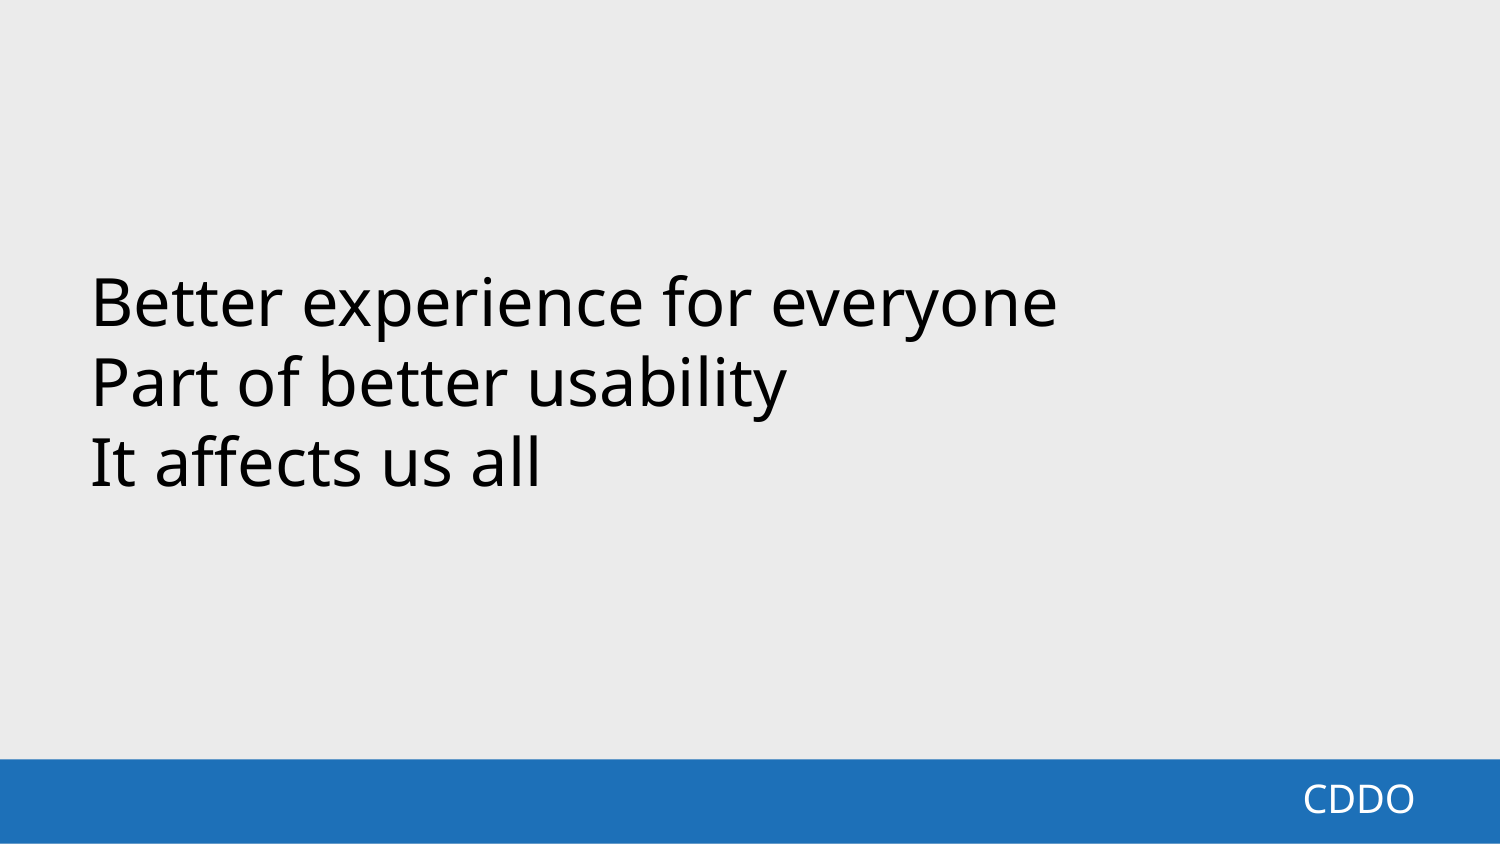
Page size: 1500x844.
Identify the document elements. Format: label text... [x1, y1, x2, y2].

text_box Better experience for everyone Part of better usability It affects us all [87, 0, 1416, 760]
